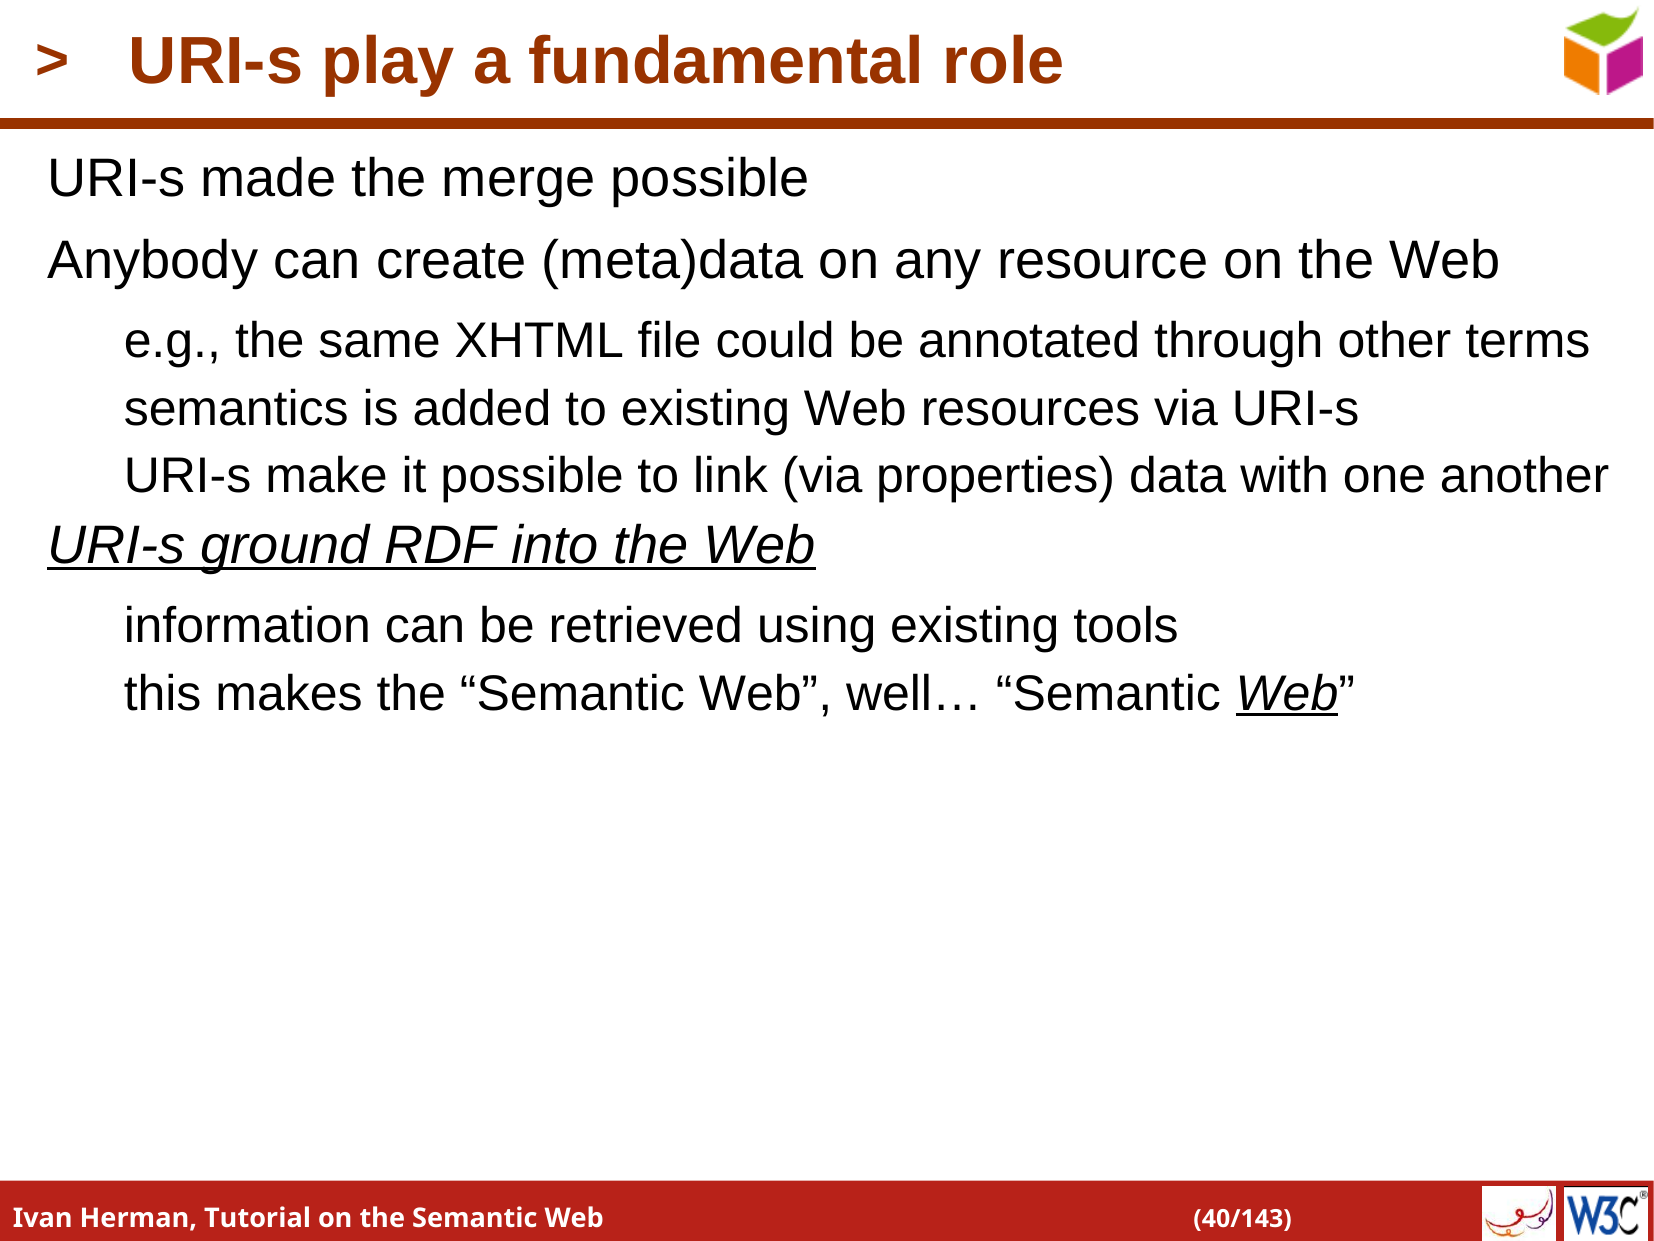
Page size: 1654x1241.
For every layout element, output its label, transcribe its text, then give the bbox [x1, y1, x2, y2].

title URI-s play a fundamental role [93, 0, 1493, 119]
picture [1482, 1186, 1556, 1241]
list URI-s made the merge possible Anybody can create (meta)data on any resource on the Web e.g., the same XHTML file could be annotated through other terms semantics is added to existing Web resources via URI-s URI-s make it possible to link (via properties) data with one another URI-s ground RDF into the Web information can be retrieved using existing tools this makes the “Semantic Web”, well… “Semantic Web” [29, 147, 1624, 1119]
picture [1564, 5, 1643, 95]
picture [1564, 1186, 1648, 1241]
